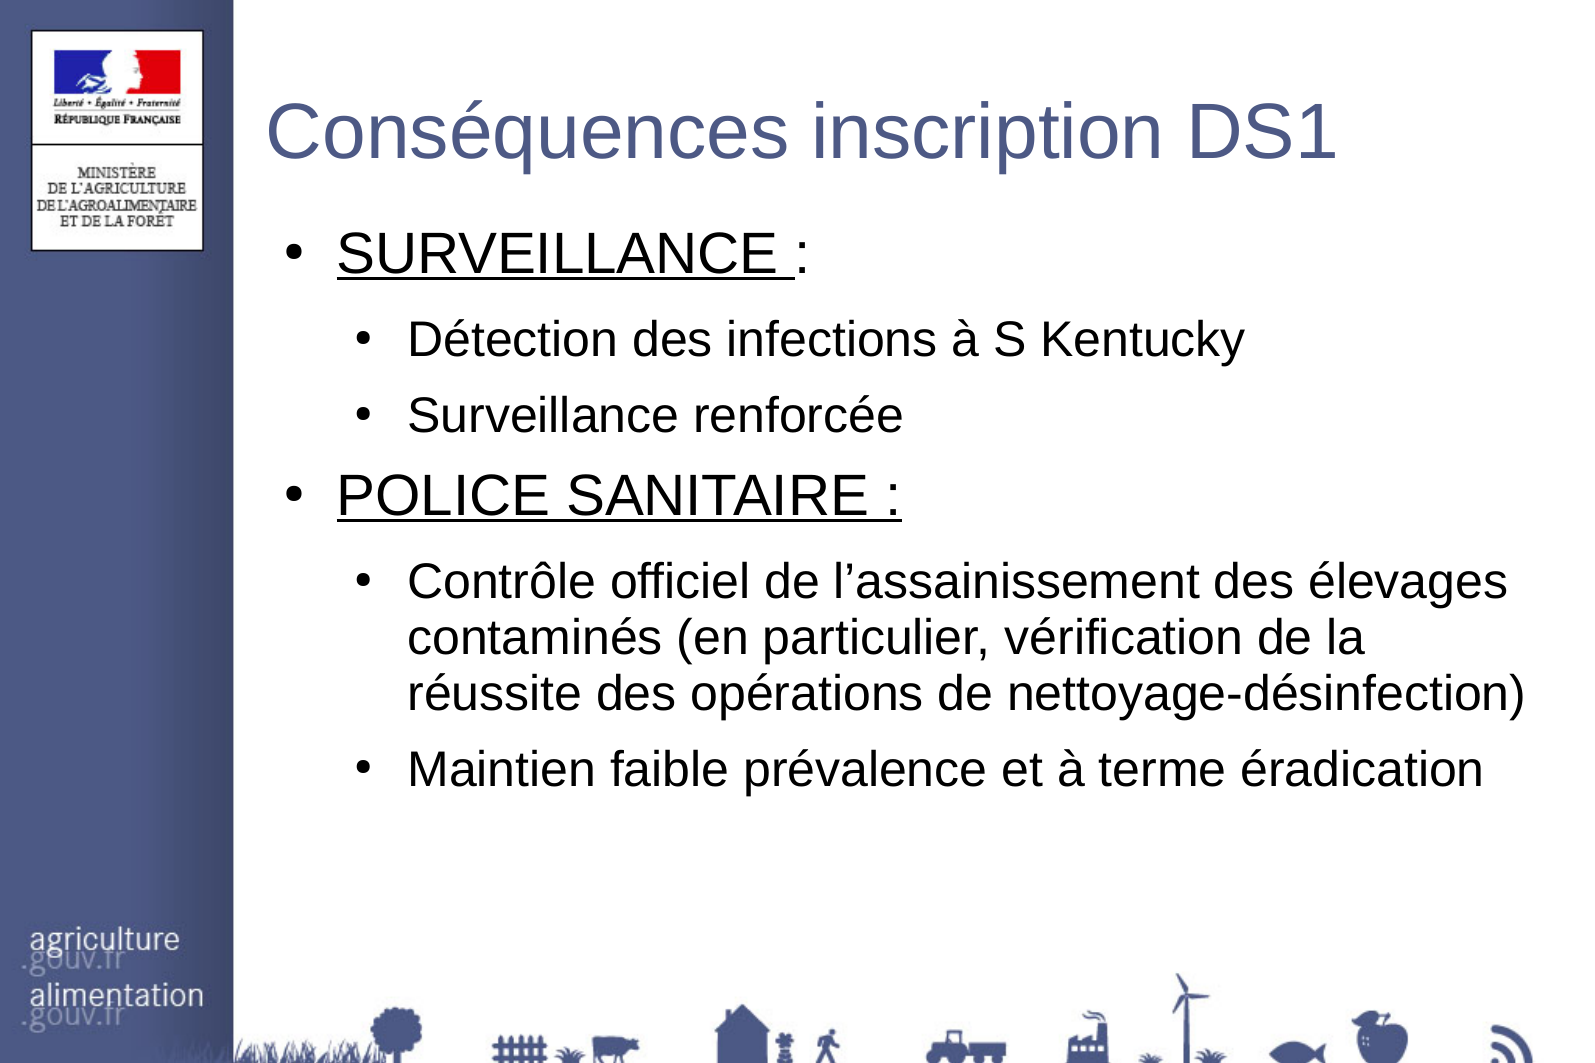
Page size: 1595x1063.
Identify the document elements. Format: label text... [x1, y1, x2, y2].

title Conséquences inscription DS1 [265, 42, 1536, 220]
picture [0, 0, 1595, 1063]
list SURVEILLANCE : Détection des infections à S Kentucky Surveillance renforcée POLICE SANITAIRE : Contrôle officiel de l’assainissement des élevages contaminés (en particulier, vérification de la réussite des opérations de nettoyage-désinfection) Maintien faible prévalence et à terme éradication [265, 220, 1536, 923]
